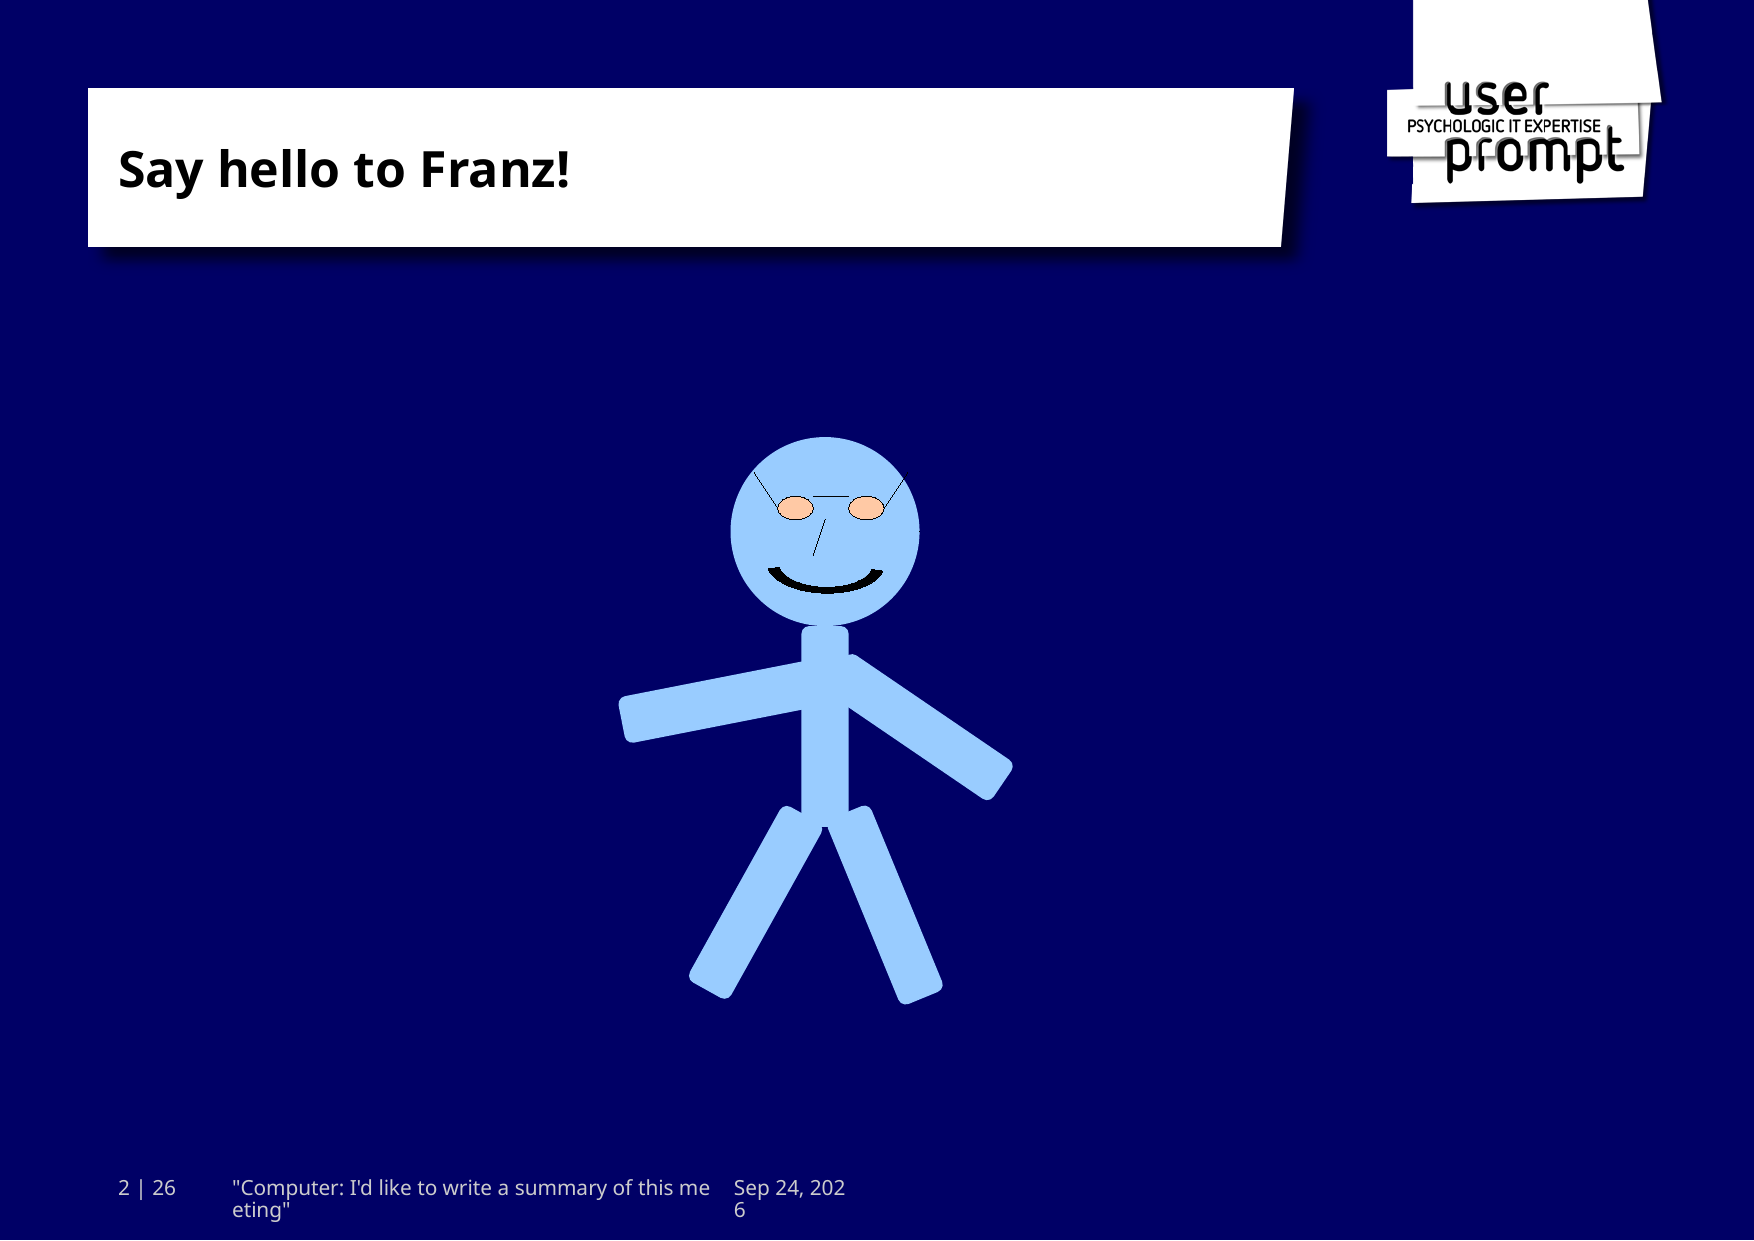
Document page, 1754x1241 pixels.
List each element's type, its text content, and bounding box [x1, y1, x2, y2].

text_box [618, 437, 1013, 1005]
picture [1387, 0, 1671, 213]
title Say hello to Franz! [88, 88, 1288, 249]
picture [88, 88, 1329, 278]
